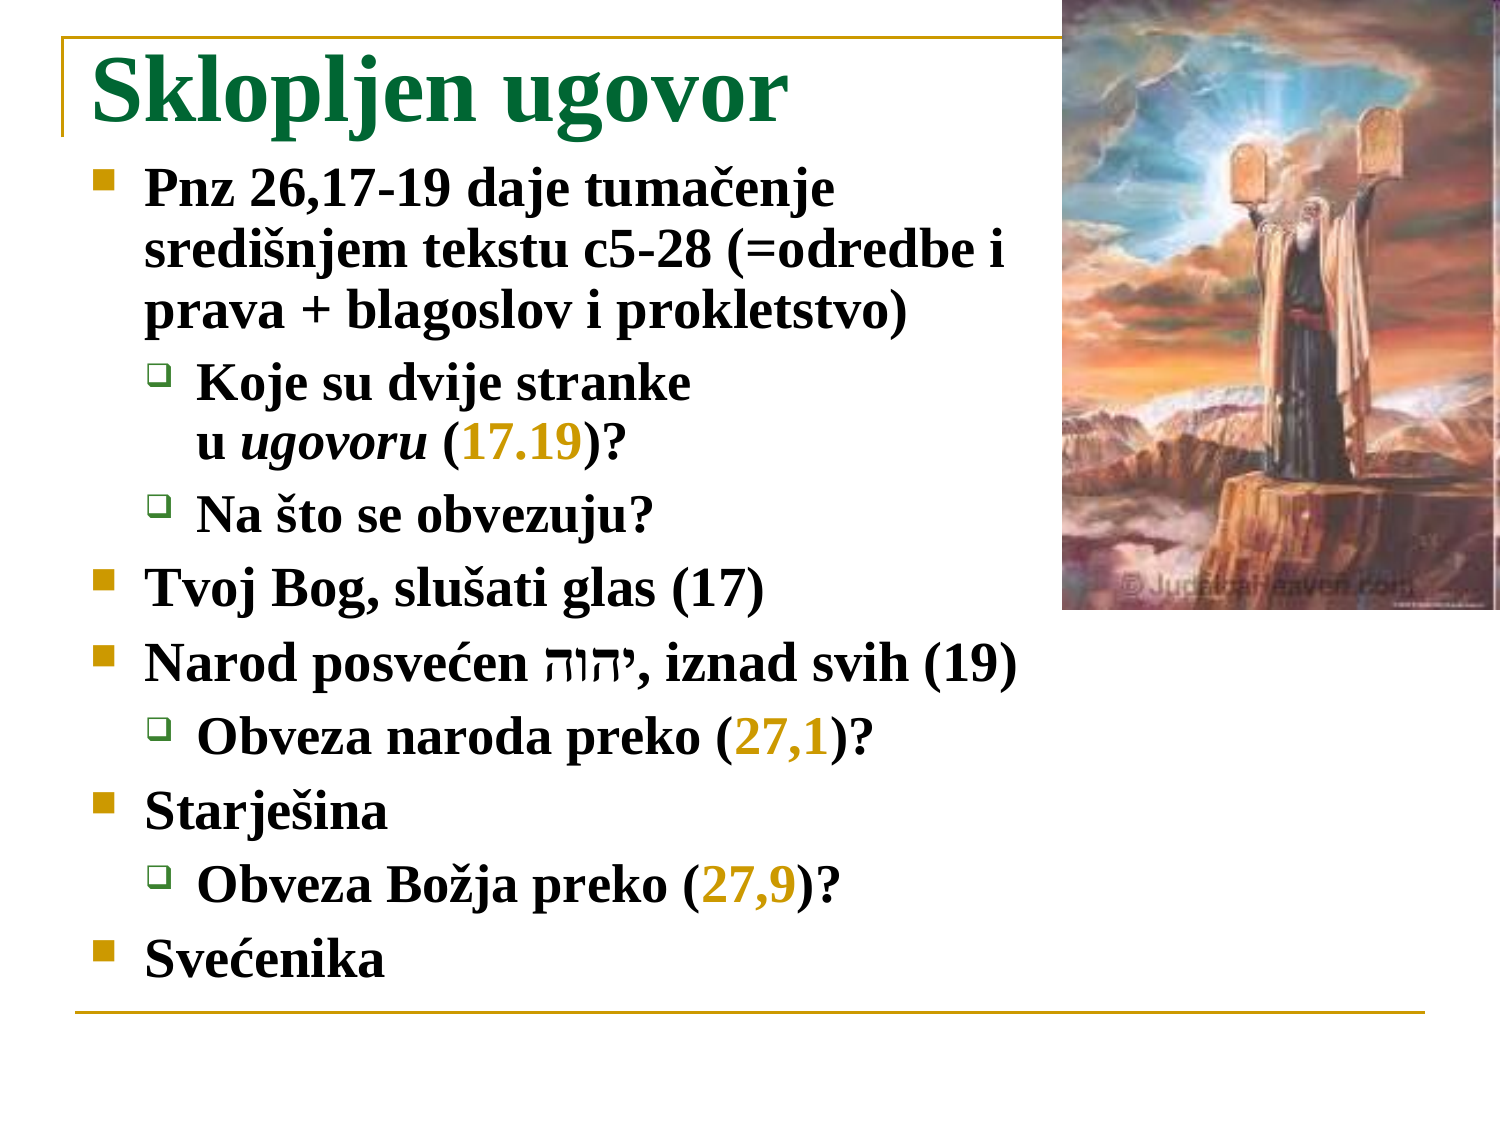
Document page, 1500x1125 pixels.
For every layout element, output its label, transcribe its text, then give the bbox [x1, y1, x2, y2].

list Pnz 26,17-19 daje tumačenje središnjem tekstu c5-28 (=odredbe i prava + blagoslov i prokletstvo) Koje su dvije stranke u ugovoru (17.19)? Na što se obvezuju? Tvoj Bog, slušati glas (17) Narod posvećen יהוה, iznad svih (19) Obveza naroda preko (27,1)? Starješina Obveza Božja preko (27,9)? Svećenika [75, 149, 1426, 1000]
picture [1062, 0, 1500, 610]
title Sklopljen ugovor [75, 18, 1062, 149]
